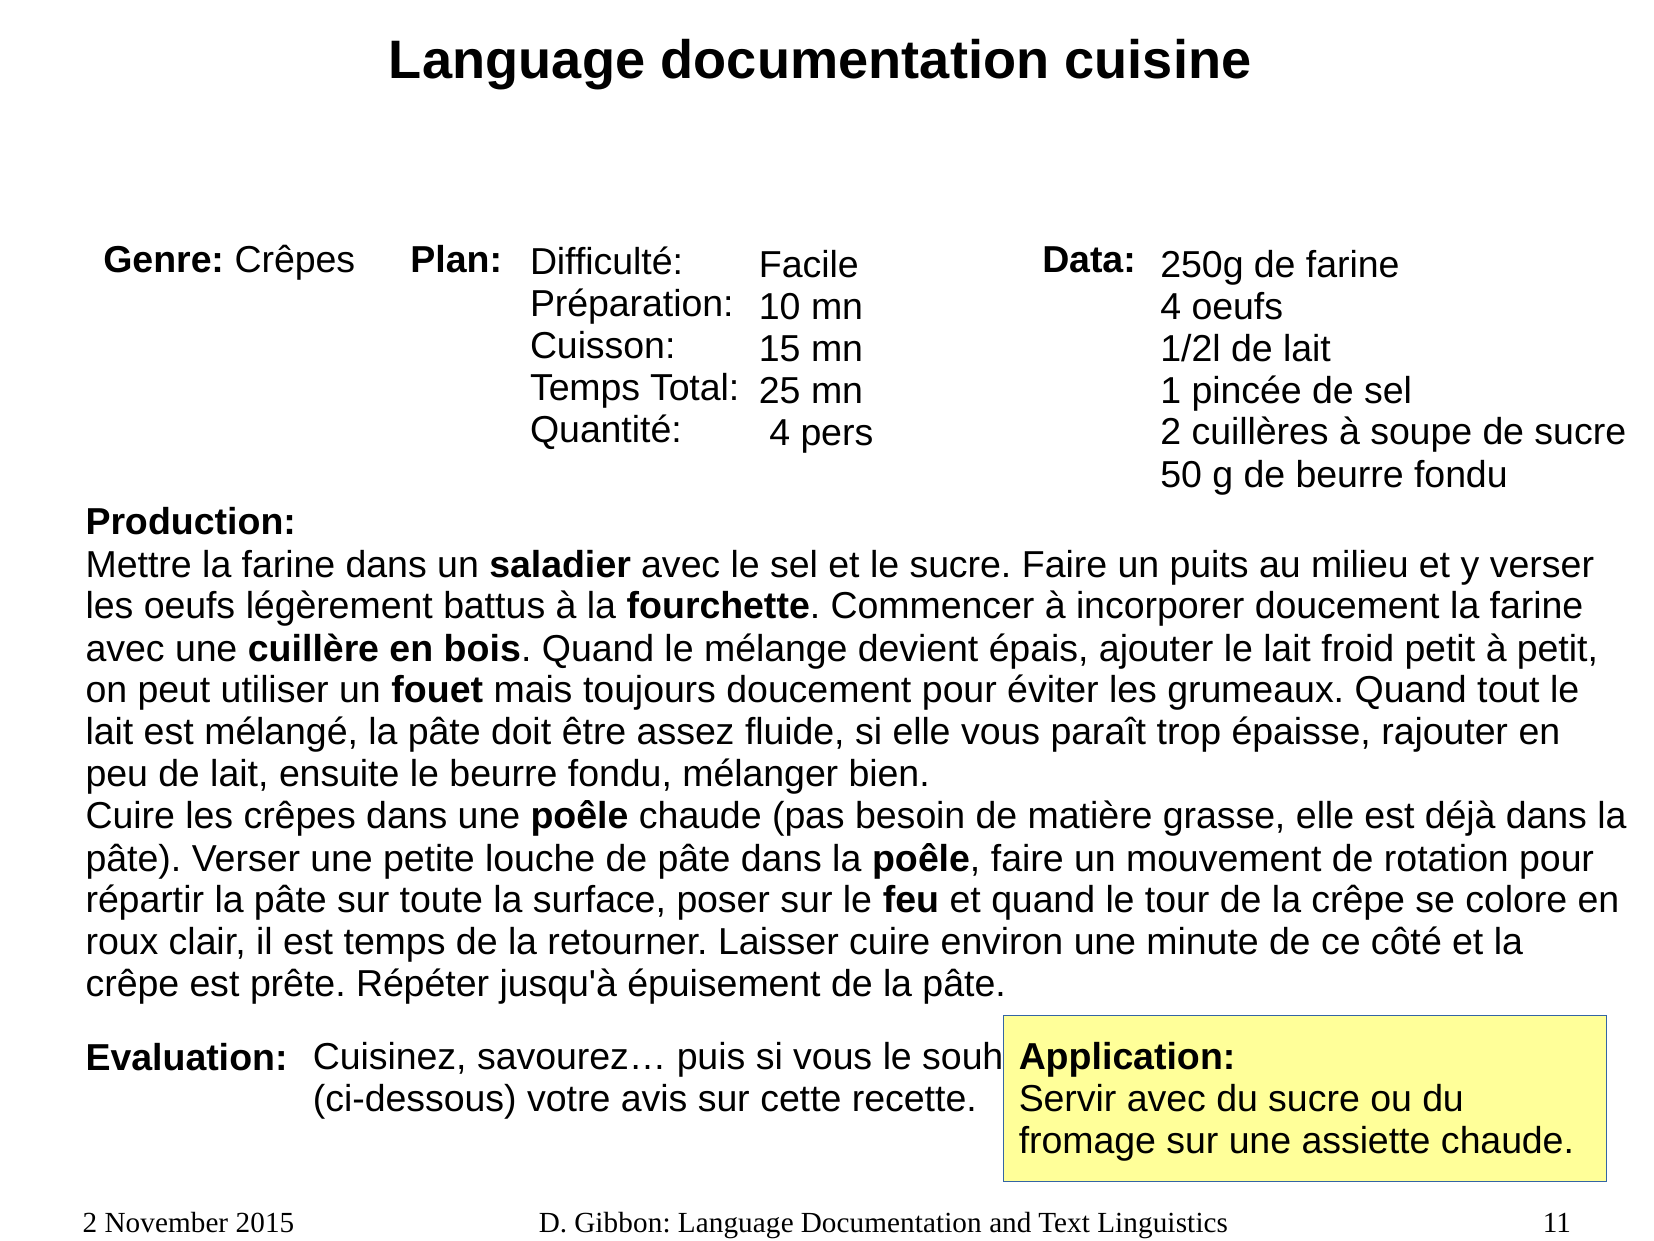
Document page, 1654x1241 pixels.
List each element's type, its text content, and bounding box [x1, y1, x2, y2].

text_box Difficulté: Préparation: Cuisson: Temps Total: Quantité: [507, 218, 727, 473]
text_box Data: [992, 236, 1158, 284]
text_box Facile 10 mn 15 mn 25 mn 4 pers [727, 248, 910, 449]
text_box Cuisinez, savourez… puis si vous le souhaitez, partagez / déposez (ci-dessous) votre avis sur cette recette. [262, 1027, 1003, 1128]
text_box Plan: [373, 236, 520, 284]
text_box Evaluation: [35, 1033, 311, 1081]
text_box Production: Mettre la farine dans un saladier avec le sel et le sucre. Faire un puits au milieu et y verser les oeufs légèrement battus à la fourchette. Commencer à incorporer doucement la farine avec une cuillère en bois. Quand le mélange devient épais, ajouter le lait froid petit à petit, on peut utiliser un fouet mais toujours doucement pour éviter les grumeaux. Quand tout le lait est mélangé, la pâte doit être assez fluide, si elle vous paraît trop épaisse, rajouter en peu de lait, ensuite le beurre fondu, mélanger bien. Cuire les crêpes dans une poêle chaude (pas besoin de matière grasse, elle est déjà dans la pâte). Verser une petite louche de pâte dans la poêle, faire un mouvement de rotation pour répartir la pâte sur toute la surface, poser sur le feu et quand le tour de la crêpe se colore en roux clair, il est temps de la retourner. Laisser cuire environ une minute de ce côté et la crêpe est prête. Répéter jusqu'à épuisement de la pâte. [35, 490, 1642, 1016]
text_box Application: Servir avec du sucre ou du fromage sur une assiette chaude. [1003, 1015, 1607, 1182]
title Language documentation cuisine [11, 13, 1630, 107]
text_box Genre: Crêpes [53, 236, 373, 284]
text_box 250g de farine 4 oeufs 1/2l de lait 1 pincée de sel 2 cuillères à soupe de sucre 50 g de beurre fondu [1110, 236, 1642, 502]
